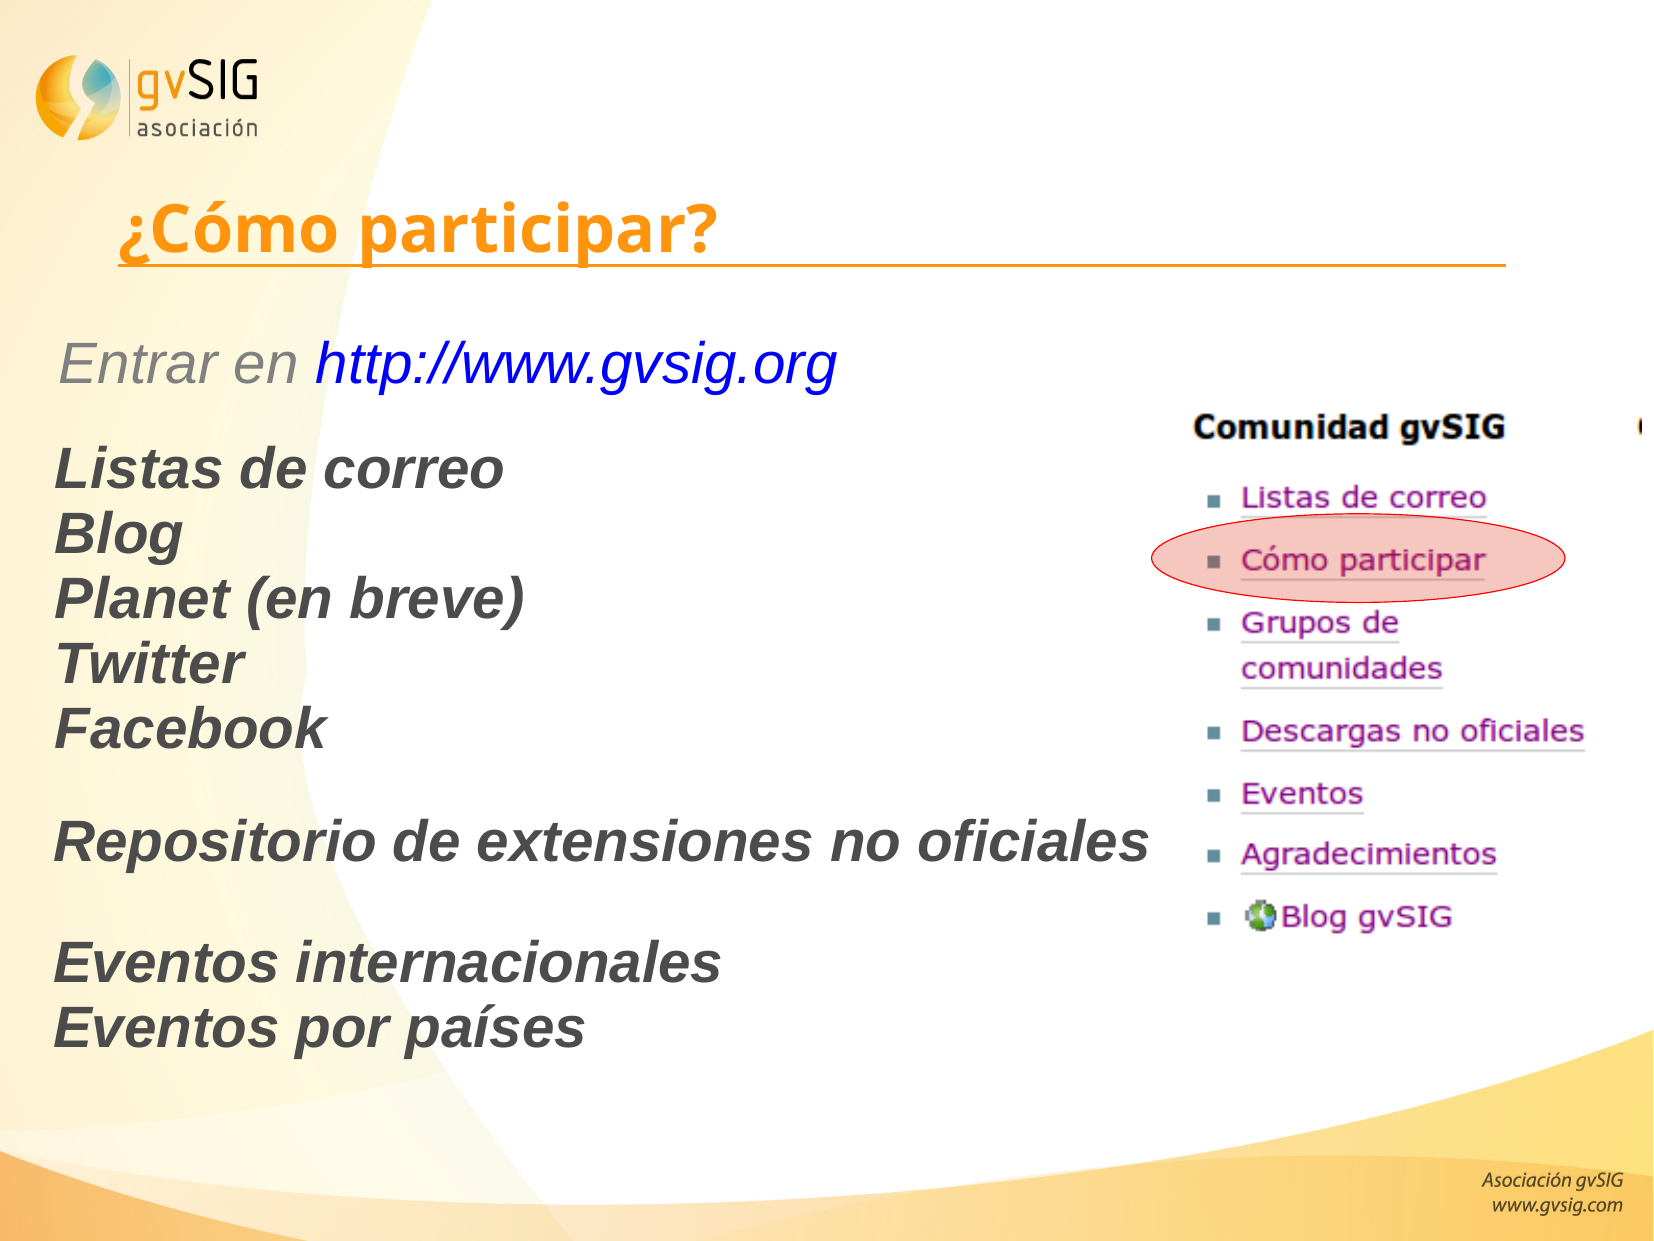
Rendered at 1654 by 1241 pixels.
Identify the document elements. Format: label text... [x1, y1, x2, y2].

title Listas de correo Blog Planet (en breve) Twitter Facebook [55, 432, 882, 765]
picture [0, 0, 1654, 1241]
title Eventos internacionales Eventos por países [53, 928, 1294, 1062]
text_box [1151, 513, 1566, 603]
title Repositorio de extensiones no oficiales [53, 797, 1294, 886]
title ¿Cómo participar? [118, 177, 1607, 276]
title Entrar en http://www.gvsig.org [59, 318, 1028, 408]
